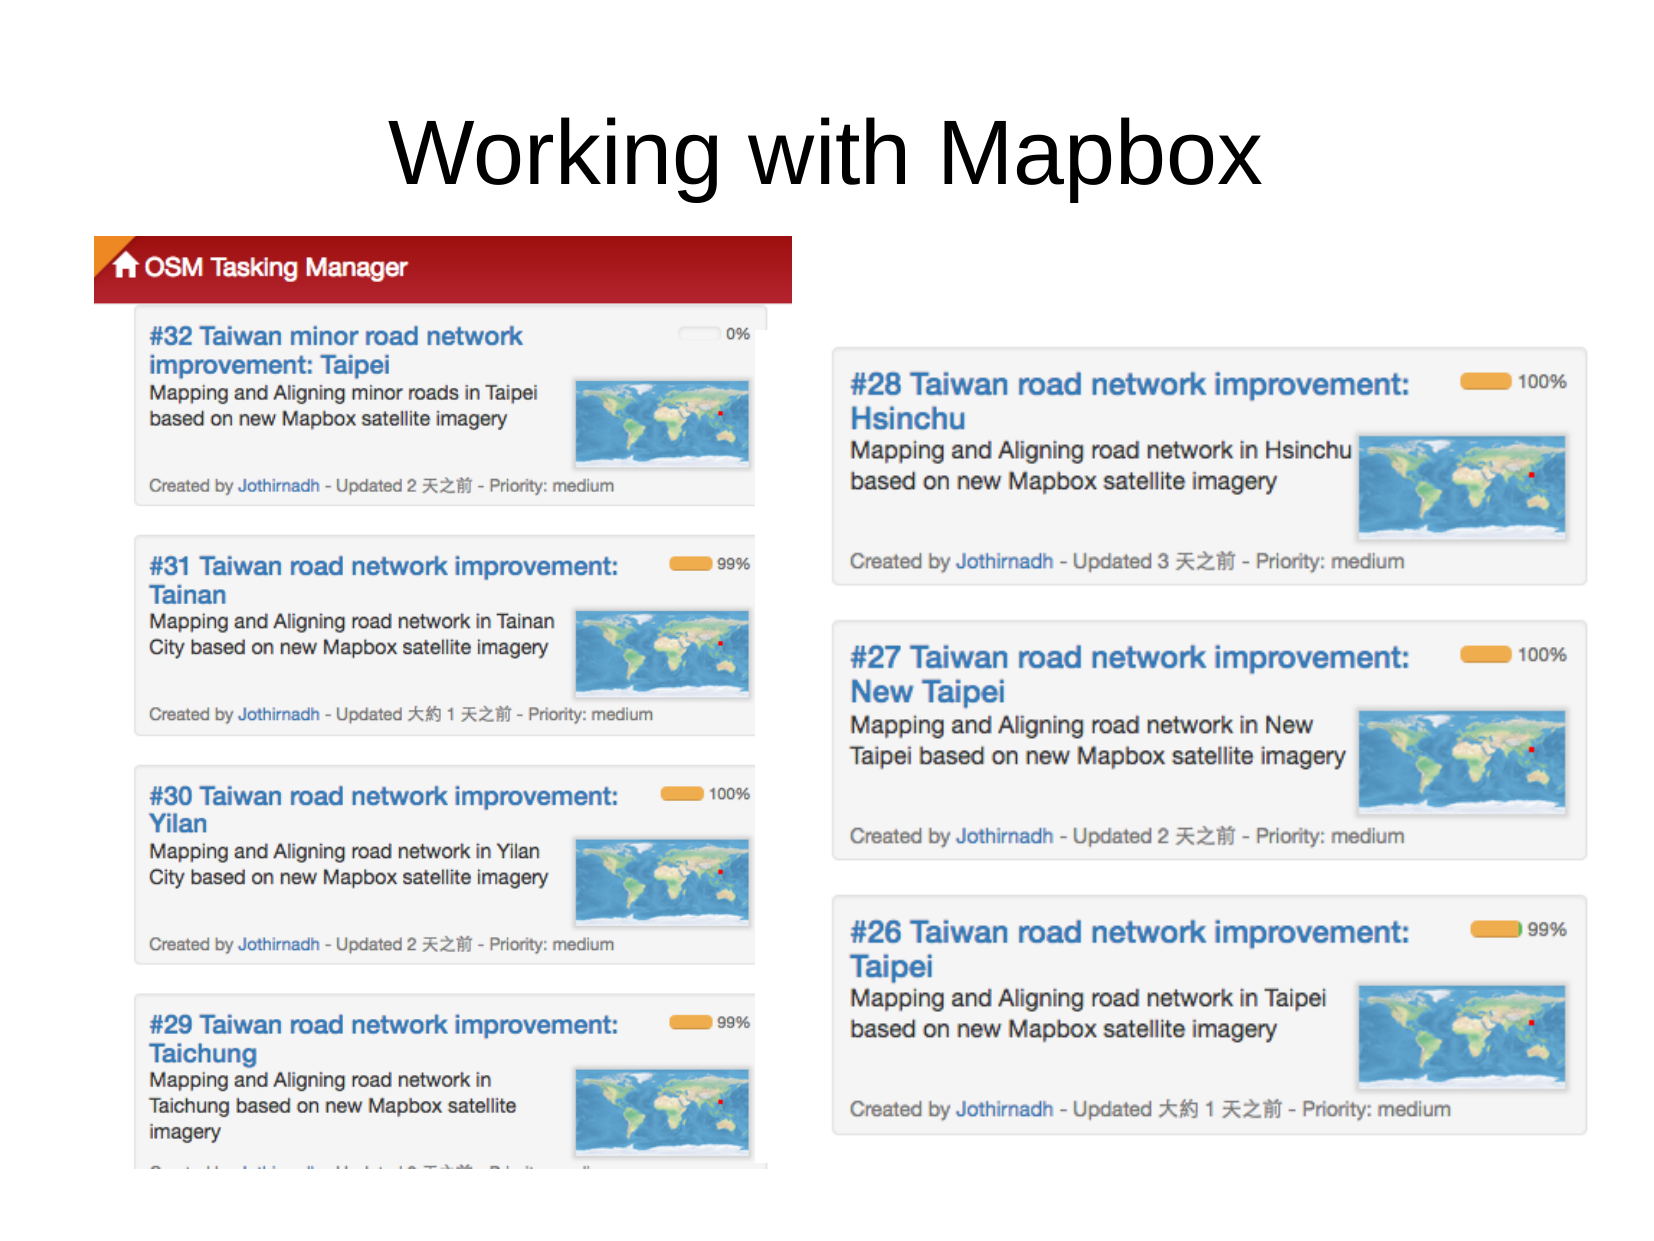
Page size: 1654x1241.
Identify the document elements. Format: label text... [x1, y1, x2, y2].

title Working with Mapbox [82, 49, 1571, 257]
picture [94, 236, 1641, 1169]
